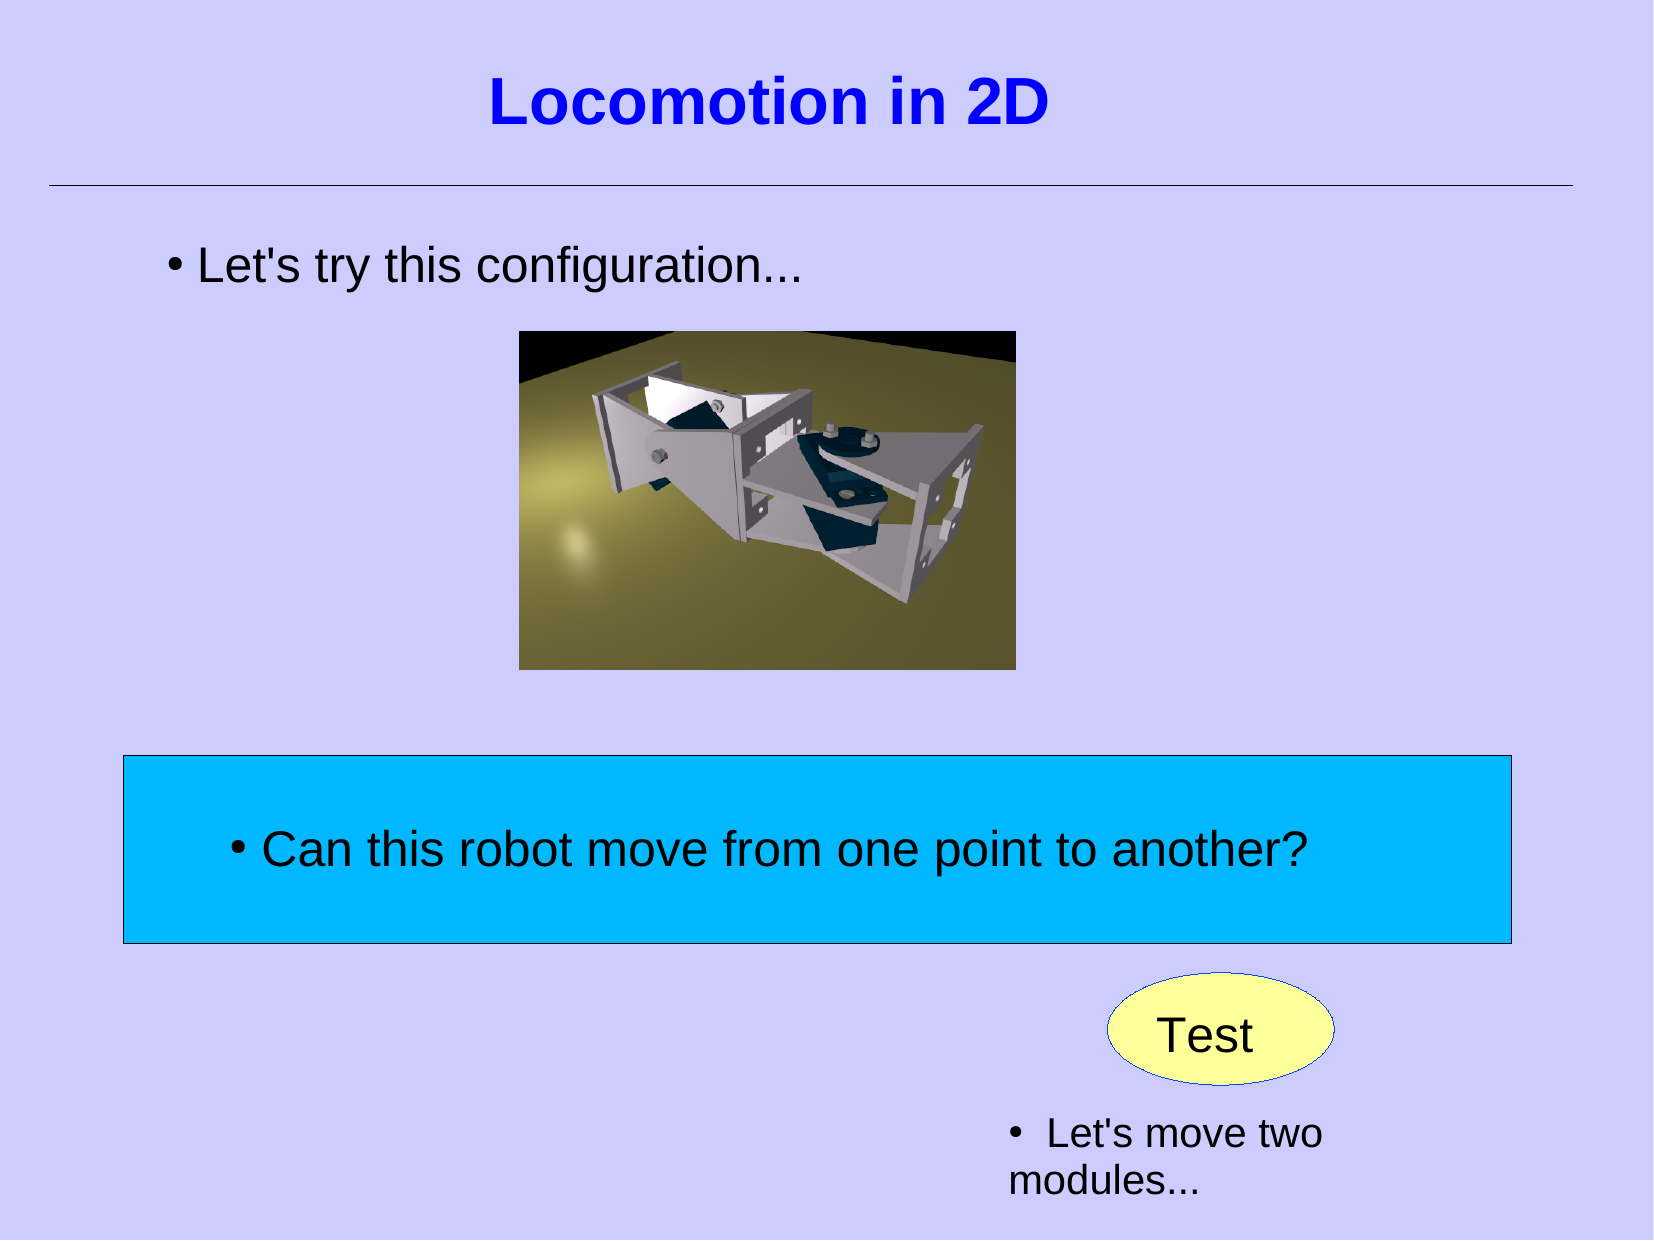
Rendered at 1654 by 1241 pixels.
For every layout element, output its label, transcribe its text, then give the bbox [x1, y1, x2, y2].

text_box [123, 755, 1512, 944]
text_box Can this robot move from one point to another? [229, 820, 1407, 885]
picture [519, 372, 1016, 670]
title Locomotion in 2D [132, 0, 1408, 185]
title Locomotion in 2D [132, 186, 1408, 191]
text_box Let's try this configuration... [166, 237, 1546, 372]
text_box [1107, 972, 1335, 1086]
text_box Let's move two modules... [1008, 1110, 1528, 1180]
text_box Test [1156, 1006, 1287, 1063]
